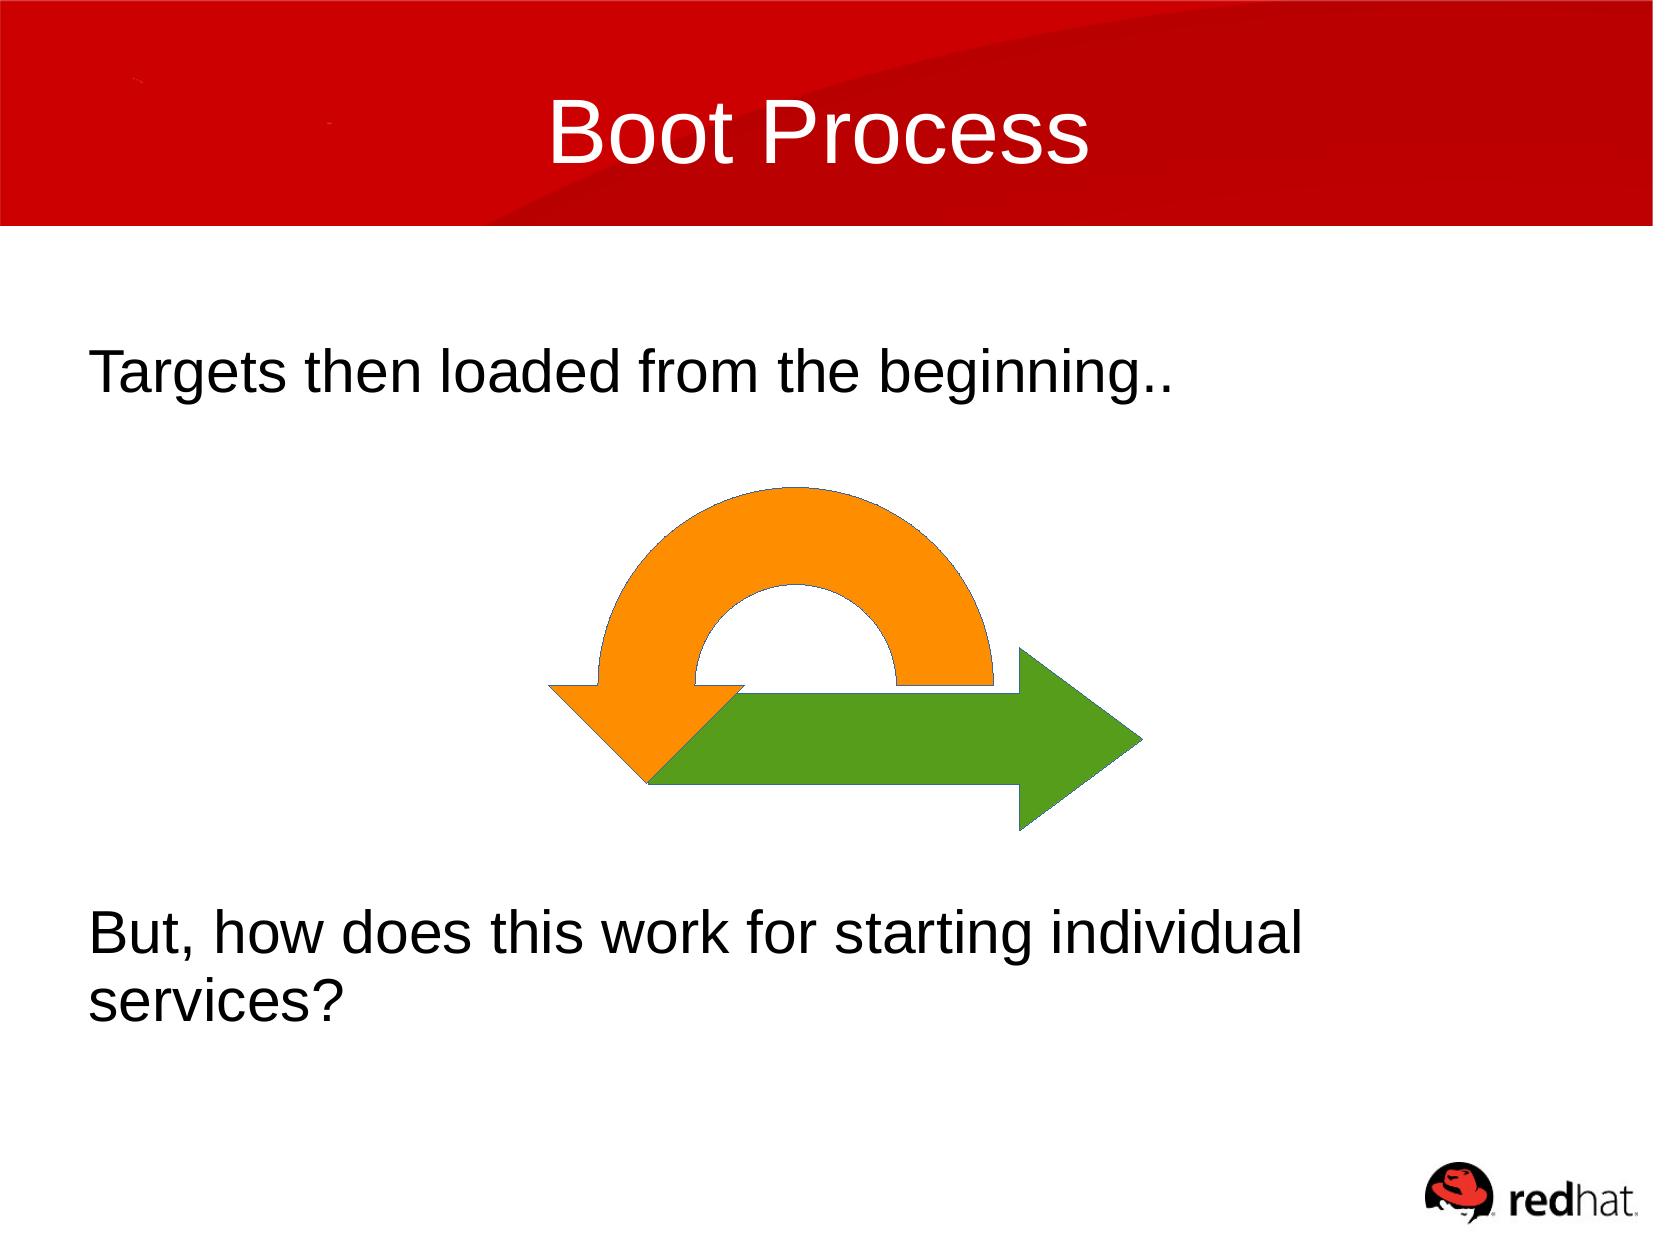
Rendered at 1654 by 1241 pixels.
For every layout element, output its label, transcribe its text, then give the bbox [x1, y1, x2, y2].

text_box [548, 487, 1143, 831]
picture [1425, 1162, 1638, 1232]
list Targets then loaded from the beginning.. But, how does this work for starting individual services? [88, 243, 1577, 1037]
picture [0, 0, 1653, 226]
title Boot Process [75, 37, 1564, 226]
